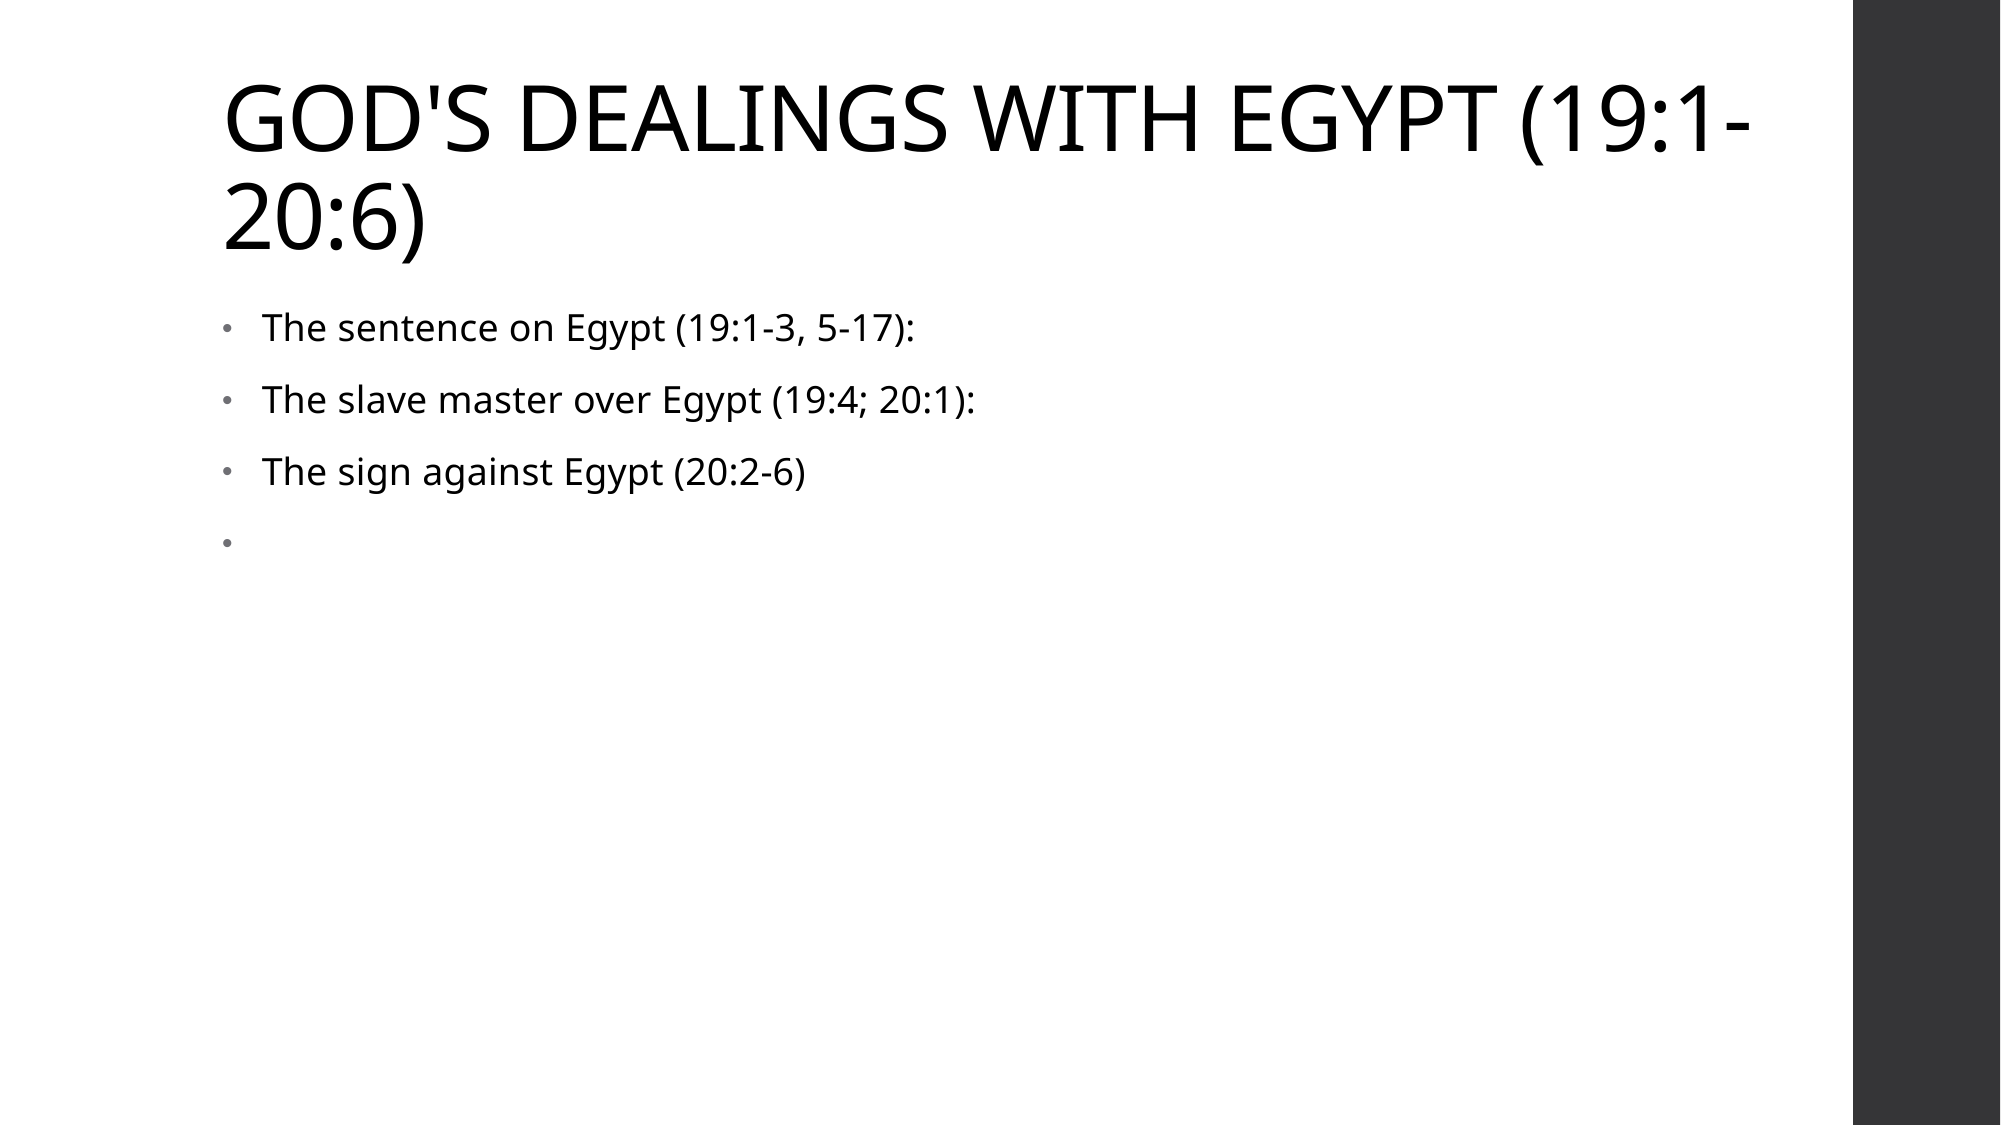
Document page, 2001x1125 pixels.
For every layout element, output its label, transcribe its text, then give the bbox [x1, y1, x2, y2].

list The sentence on Egypt (19:1-3, 5-17): The slave master over Egypt (19:4; 20:1): The sign against Egypt (20:2-6) [206, 299, 1617, 1014]
title GOD'S DEALINGS WITH EGYPT (19:1-20:6) [206, 60, 1797, 278]
